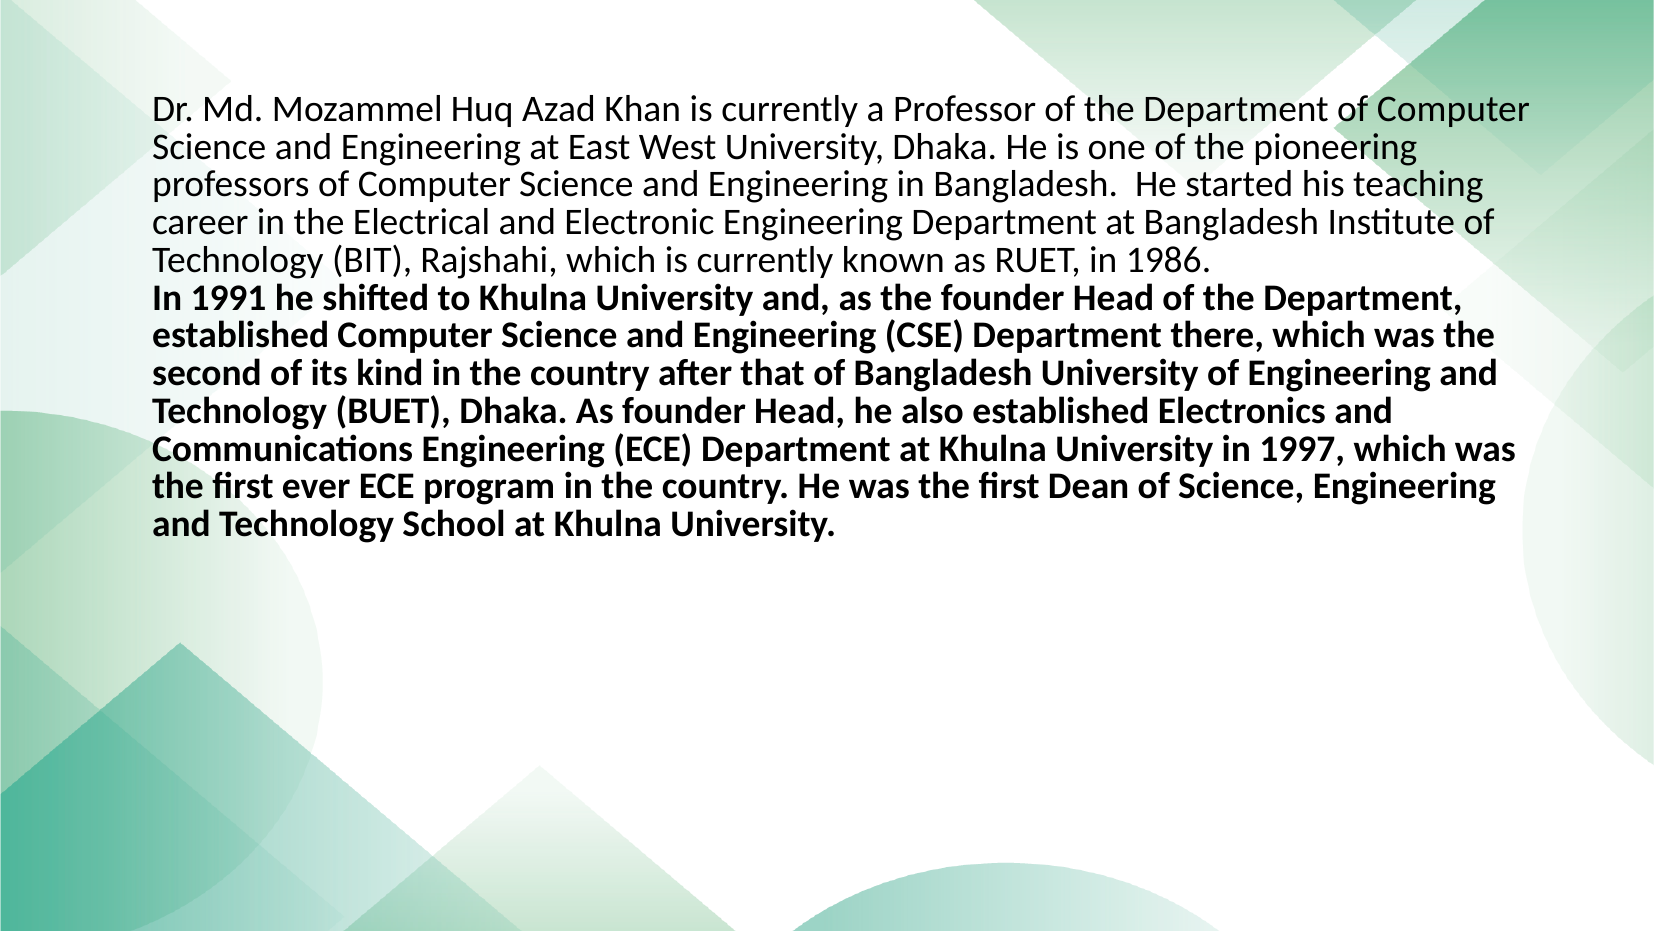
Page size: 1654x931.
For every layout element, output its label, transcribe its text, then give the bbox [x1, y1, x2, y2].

text_box Dr. Md. Mozammel Huq Azad Khan is currently a Professor of the Department of Computer Science and Engineering at East West University, Dhaka. He is one of the pioneering professors of Computer Science and Engineering in Bangladesh. He started his teaching career in the Electrical and Electronic Engineering Department at Bangladesh Institute of Technology (BIT), Rajshahi, which is currently known as RUET, in 1986. In 1991 he shifted to Khulna University and, as the founder Head of the Department, established Computer Science and Engineering (CSE) Department there, which was the second of its kind in the country after that of Bangladesh University of Engineering and Technology (BUET), Dhaka. As founder Head, he also established Electronics and Communications Engineering (ECE) Department at Khulna University in 1997, which was the first ever ECE program in the country. He was the first Dean of Science, Engineering and Technology School at Khulna University. [137, 85, 1576, 863]
picture [0, 0, 1654, 931]
